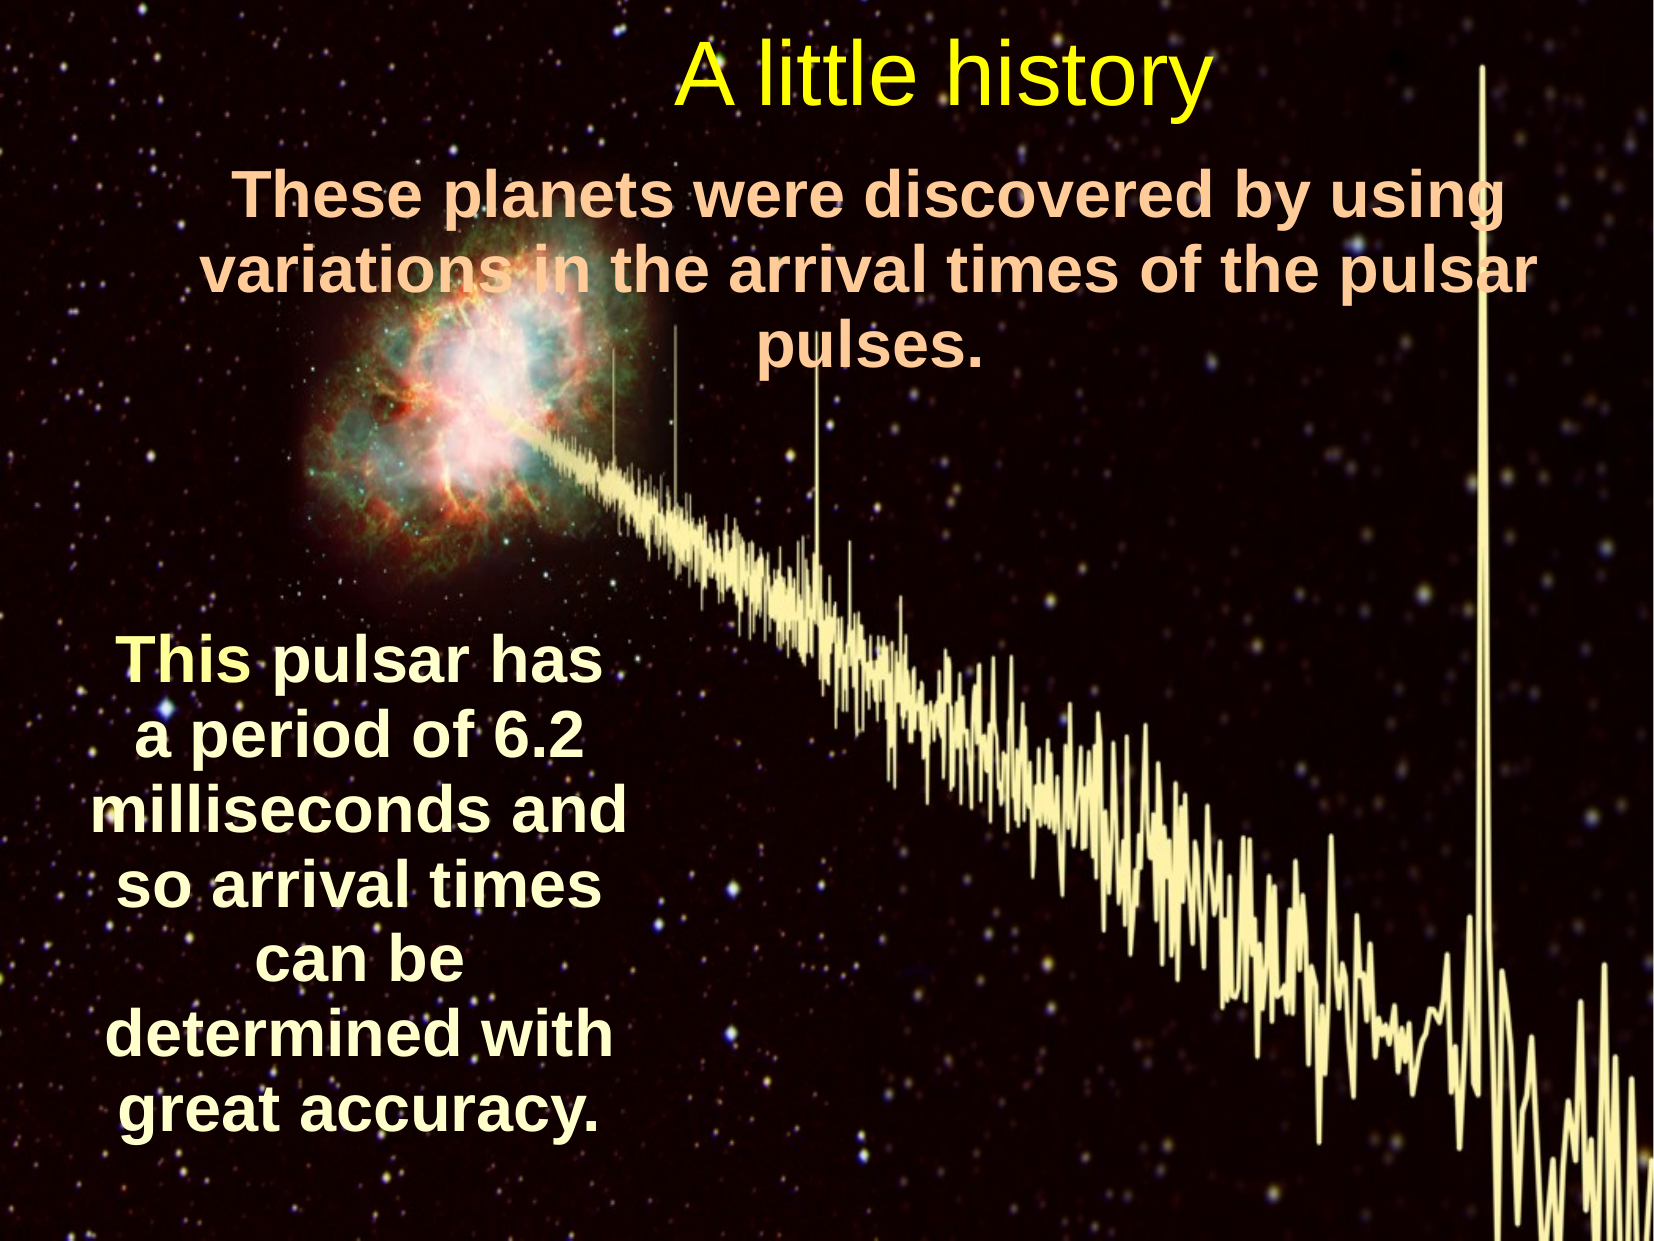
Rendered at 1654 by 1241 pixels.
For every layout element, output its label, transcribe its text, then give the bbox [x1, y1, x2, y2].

text_box This pulsar has a period of 6.2 milliseconds and so arrival times can be determined with great accuracy. [75, 615, 646, 1171]
text_box A little history [405, 15, 1486, 133]
text_box These planets were discovered by using variations in the arrival times of the pulsar pulses. [120, 150, 1621, 390]
picture [0, 0, 1654, 1241]
